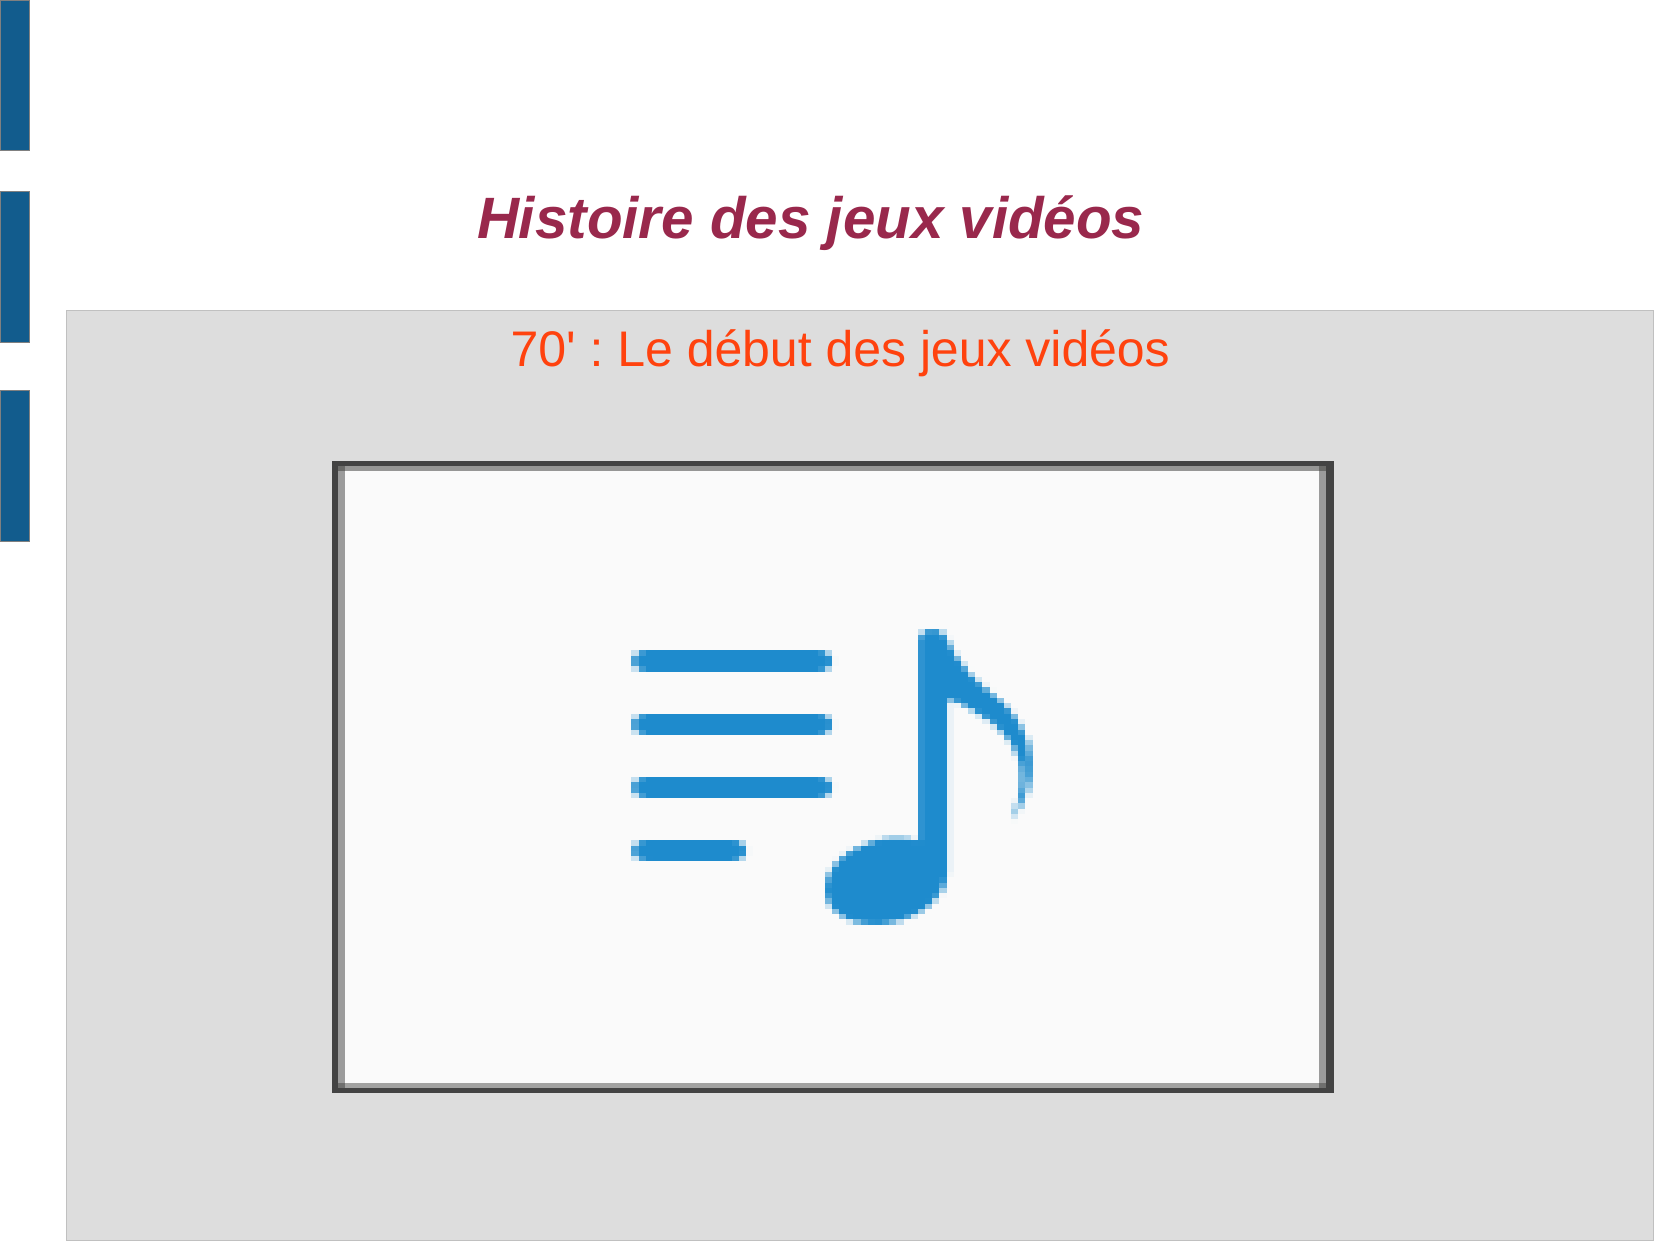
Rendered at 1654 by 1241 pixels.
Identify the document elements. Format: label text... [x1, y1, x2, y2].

text_box 70' : Le début des jeux vidéos [495, 314, 1276, 385]
title Histoire des jeux vidéos [88, 114, 1534, 322]
text_box [330, 460, 1335, 1094]
